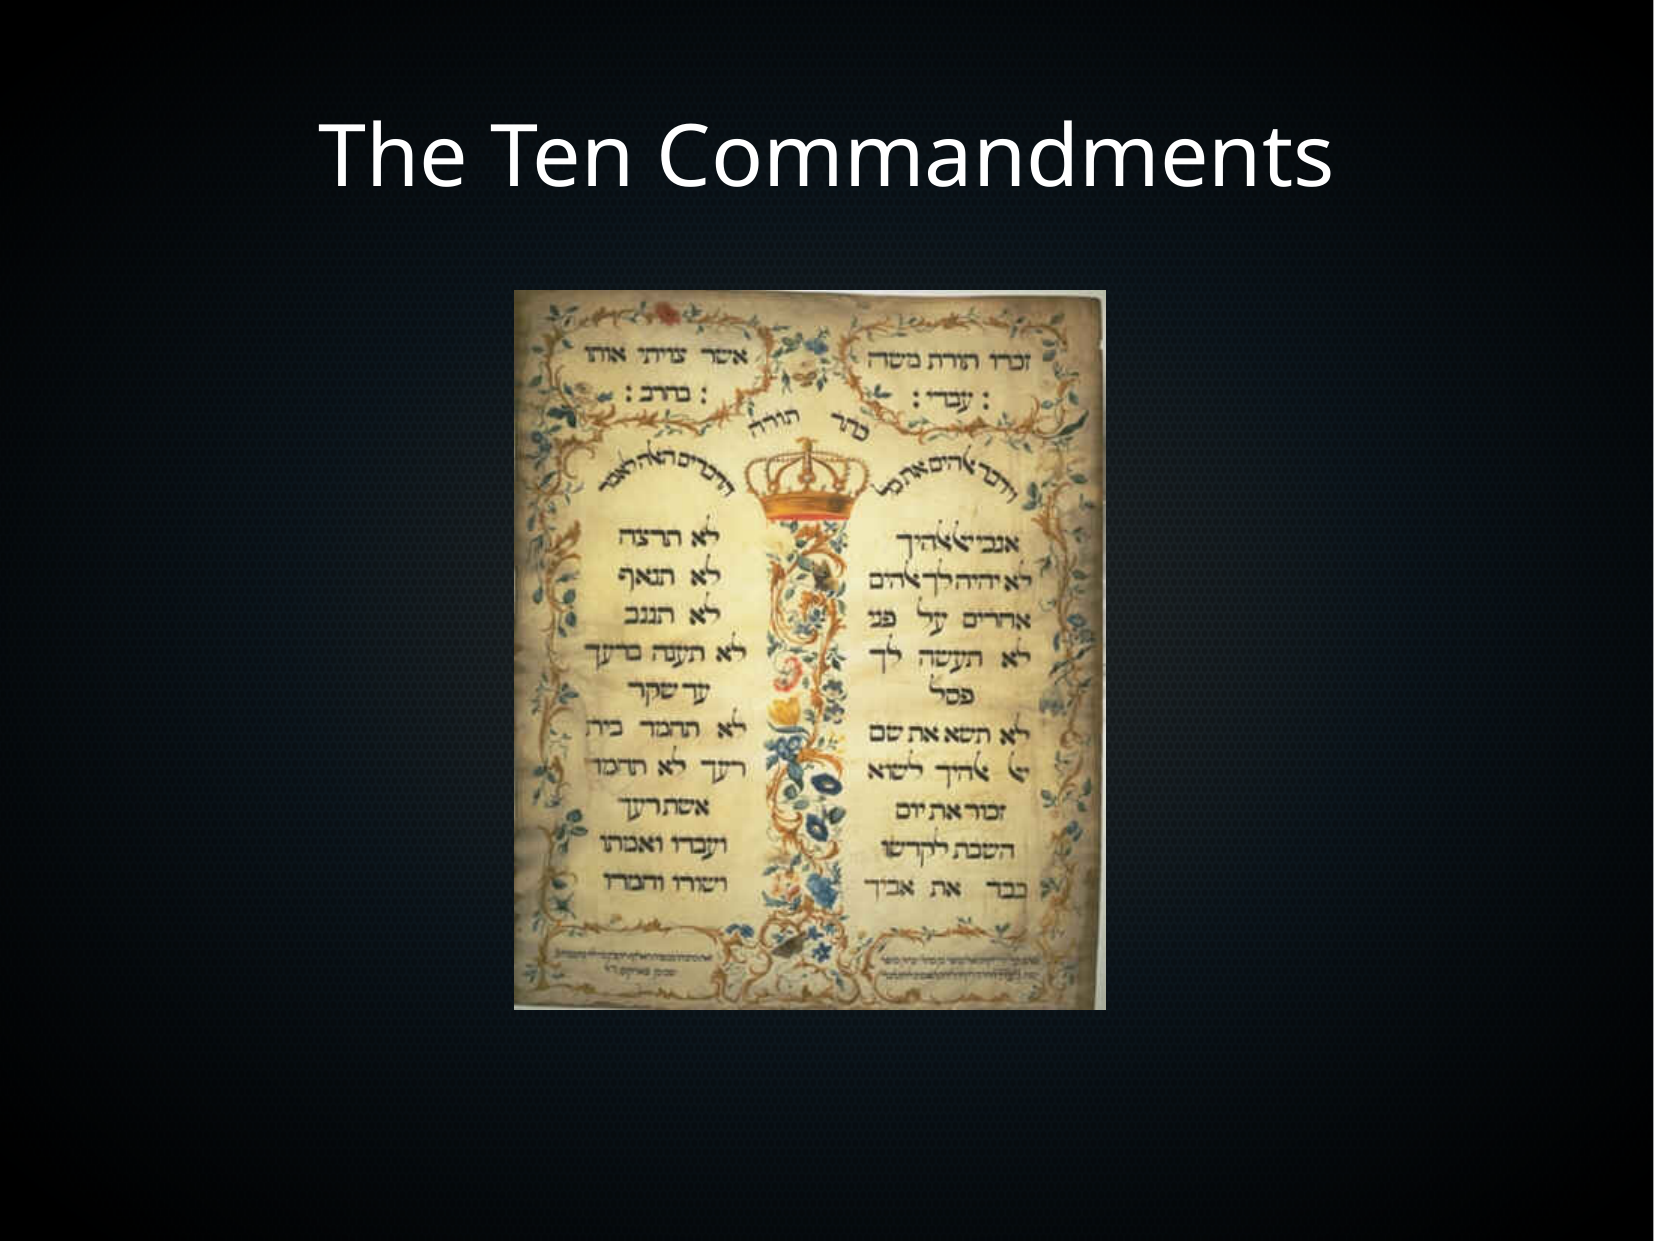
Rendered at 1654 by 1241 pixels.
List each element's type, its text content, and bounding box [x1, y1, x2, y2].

picture [0, 0, 1654, 1241]
title The Ten Commandments [82, 49, 1571, 257]
